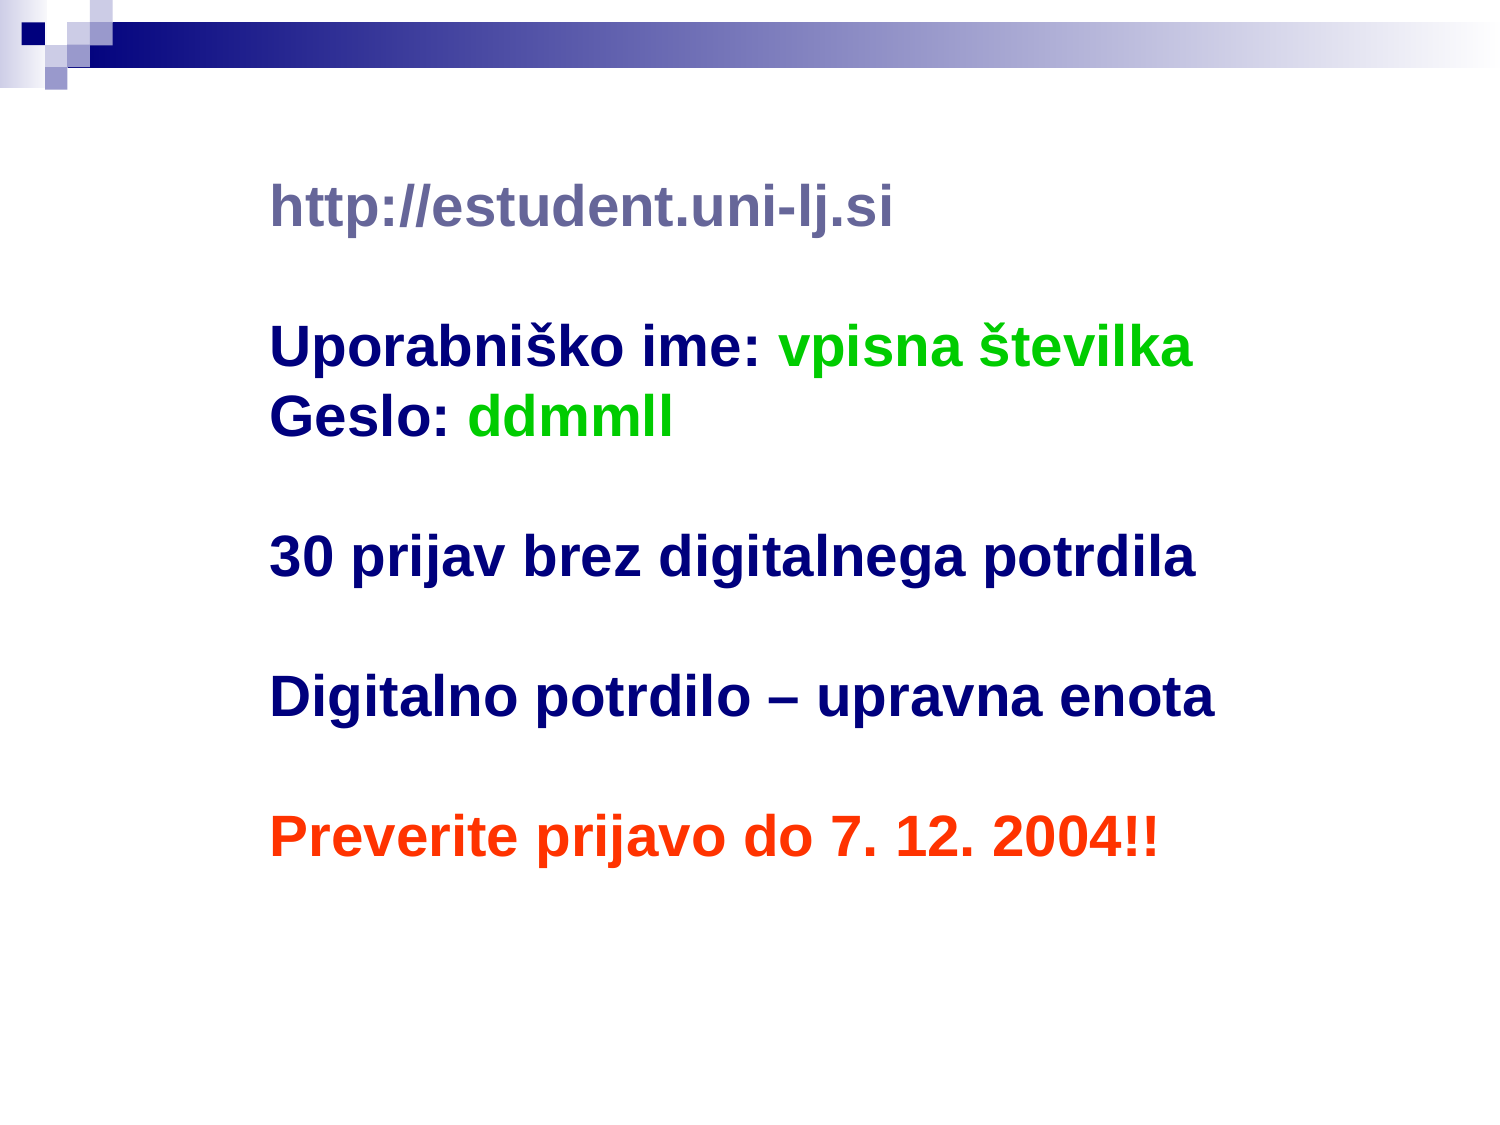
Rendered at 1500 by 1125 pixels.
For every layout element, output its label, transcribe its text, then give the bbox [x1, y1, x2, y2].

text_box http://estudent.uni-lj.si Uporabniško ime: vpisna številka Geslo: ddmmll 30 prijav brez digitalnega potrdila Digitalno potrdilo – upravna enota Preverite prijavo do 7. 12. 2004!! [254, 160, 1231, 877]
